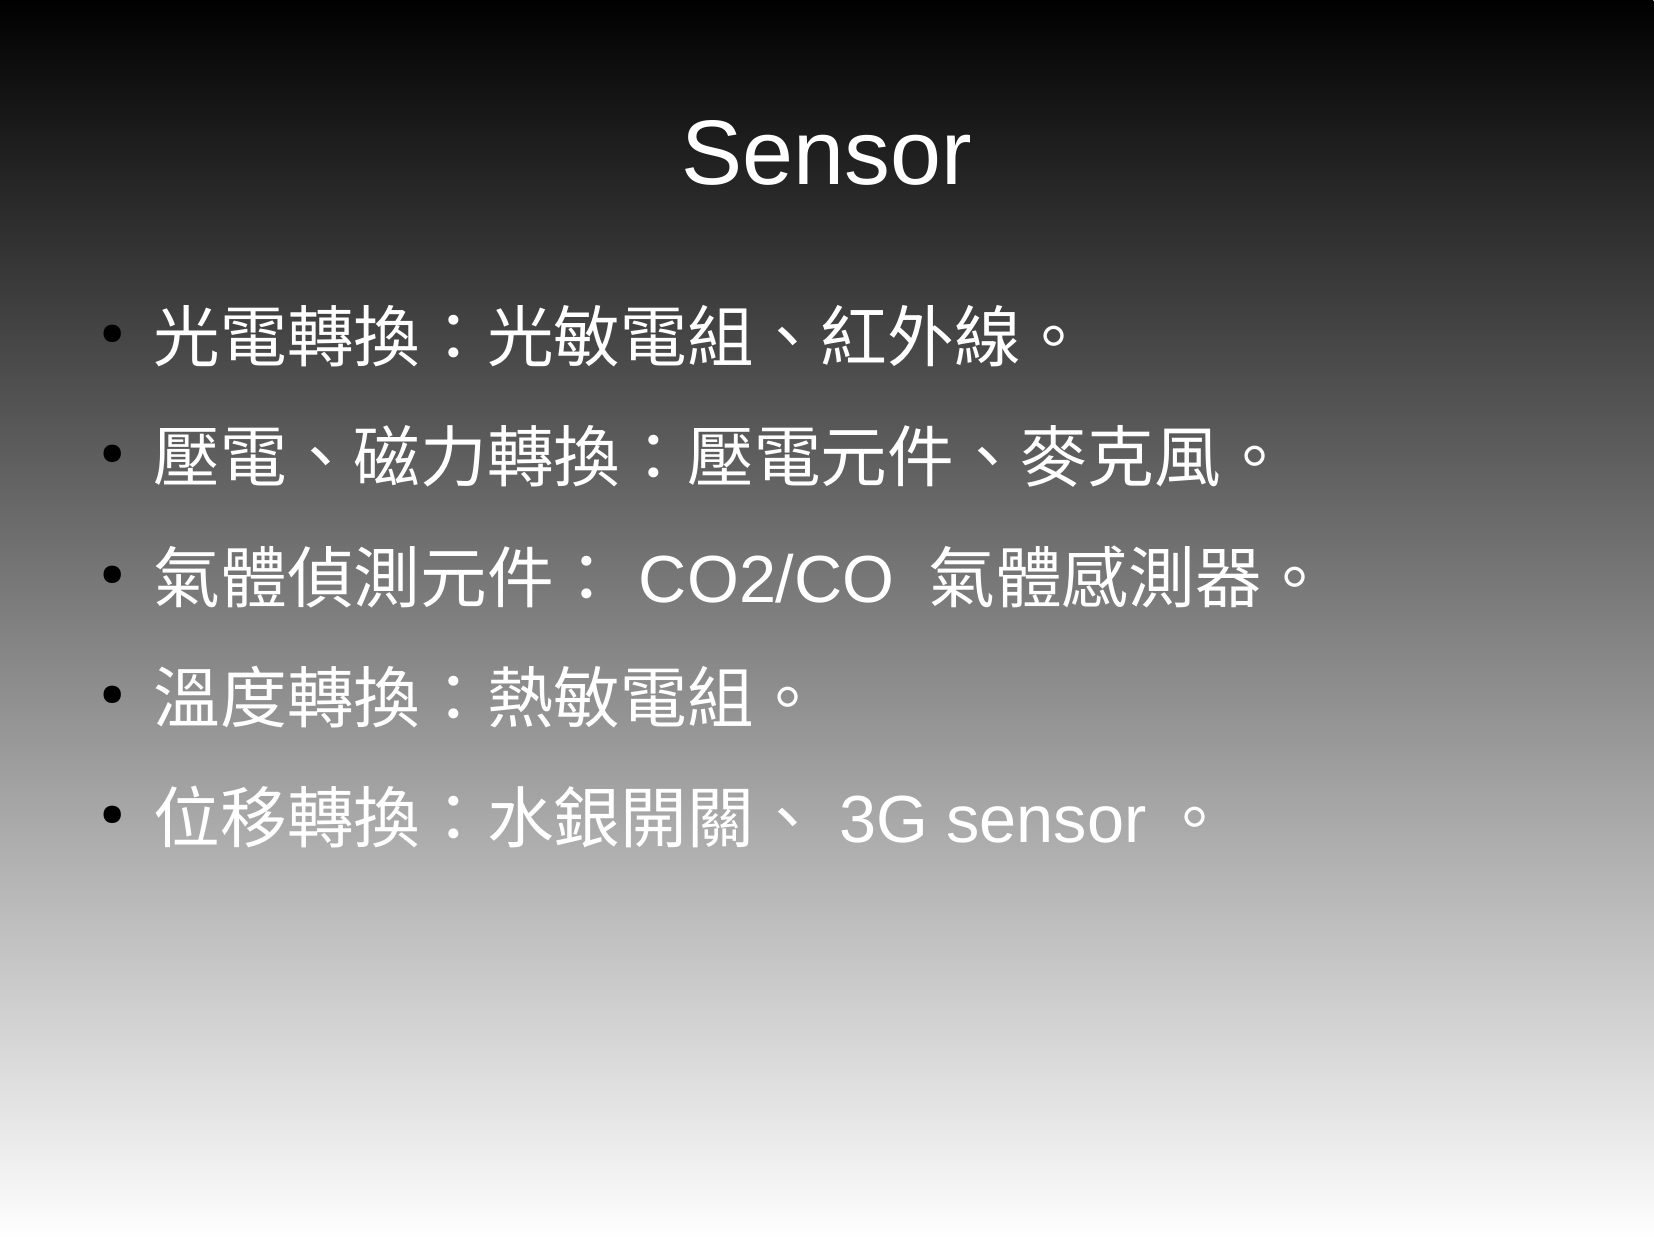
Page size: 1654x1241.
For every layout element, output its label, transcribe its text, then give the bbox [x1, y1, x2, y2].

list 光電轉換：光敏電組、紅外線。 壓電、磁力轉換：壓電元件、麥克風。 氣體偵測元件：CO2/CO 氣體感測器。 溫度轉換：熱敏電組。 位移轉換：水銀開關、3G sensor。 [82, 290, 1571, 1094]
title Sensor [82, 56, 1571, 250]
